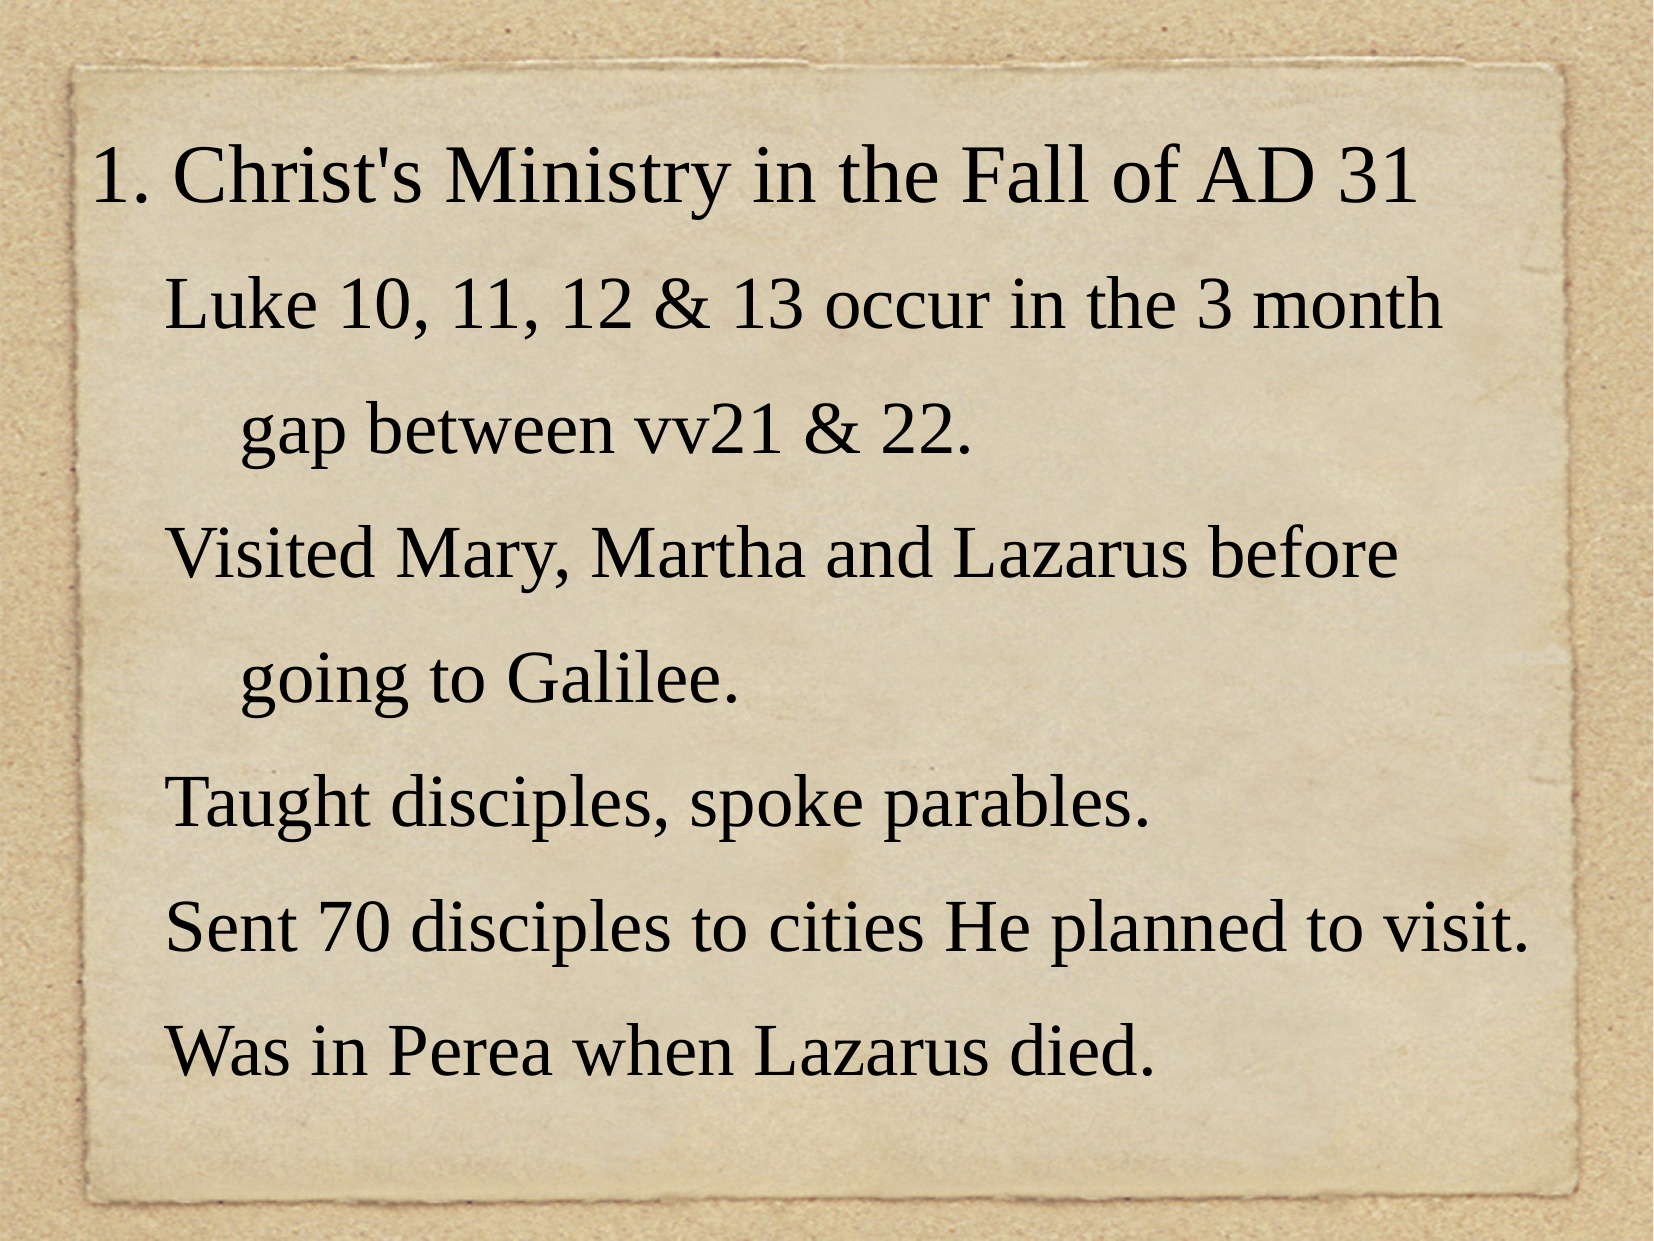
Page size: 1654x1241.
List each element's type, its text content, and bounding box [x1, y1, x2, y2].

picture [0, 0, 1654, 1241]
text_box 1. Christ's Ministry in the Fall of AD 31 Luke 10, 11, 12 & 13 occur in the 3 month gap between vv21 & 22. Visited Mary, Martha and Lazarus before going to Galilee. Taught disciples, spoke parables. Sent 70 disciples to cities He planned to visit. Was in Perea when Lazarus died. [75, 75, 1576, 1201]
